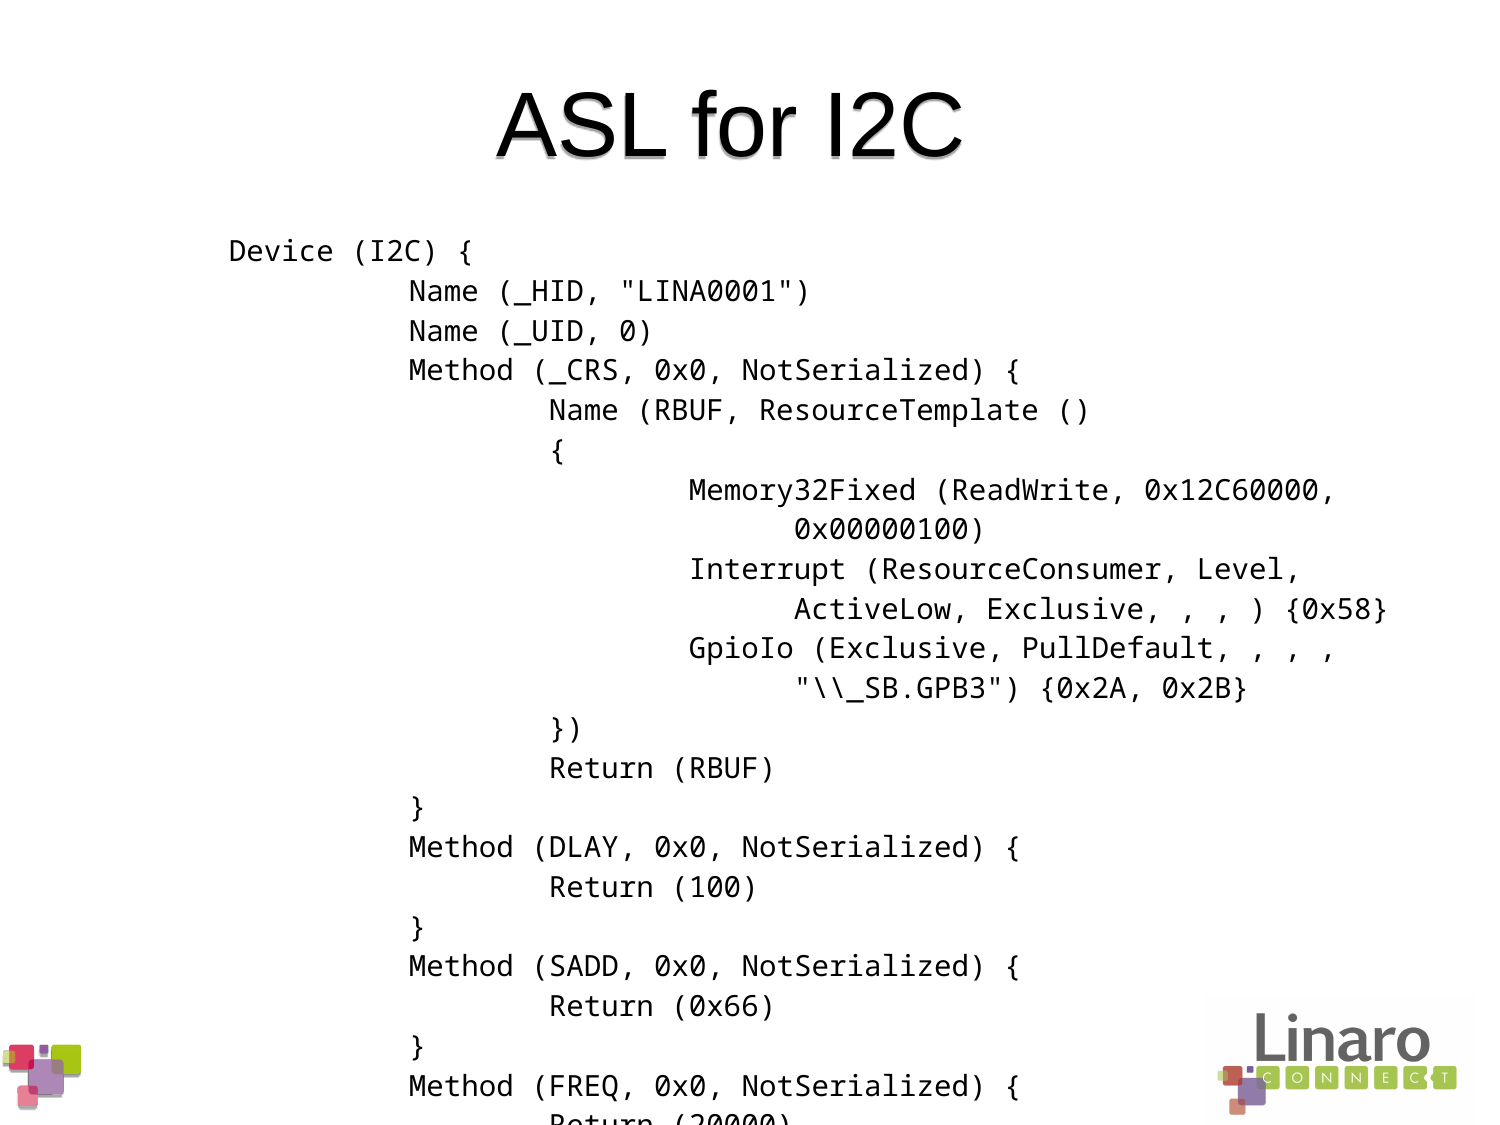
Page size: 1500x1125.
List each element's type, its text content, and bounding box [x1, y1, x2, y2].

picture [0, 1041, 84, 1125]
title ASL for I2C [56, 27, 1407, 223]
text_box Device (I2C) { Name (_HID, "LINA0001") Name (_UID, 0) Method (_CRS, 0x0, NotSerialized) { Name (RBUF, ResourceTemplate () { Memory32Fixed (ReadWrite, 0x12C60000, 0x00000100) Interrupt (ResourceConsumer, Level, ActiveLow, Exclusive, , , ) {0x58} GpioIo (Exclusive, PullDefault, , , , "\\_SB.GPB3") {0x2A, 0x2B} }) Return (RBUF) } Method (DLAY, 0x0, NotSerialized) { Return (100) } Method (SADD, 0x0, NotSerialized) { Return (0x66) } Method (FREQ, 0x0, NotSerialized) { Return (20000) } } [114, 222, 1419, 1095]
picture [1205, 995, 1475, 1125]
